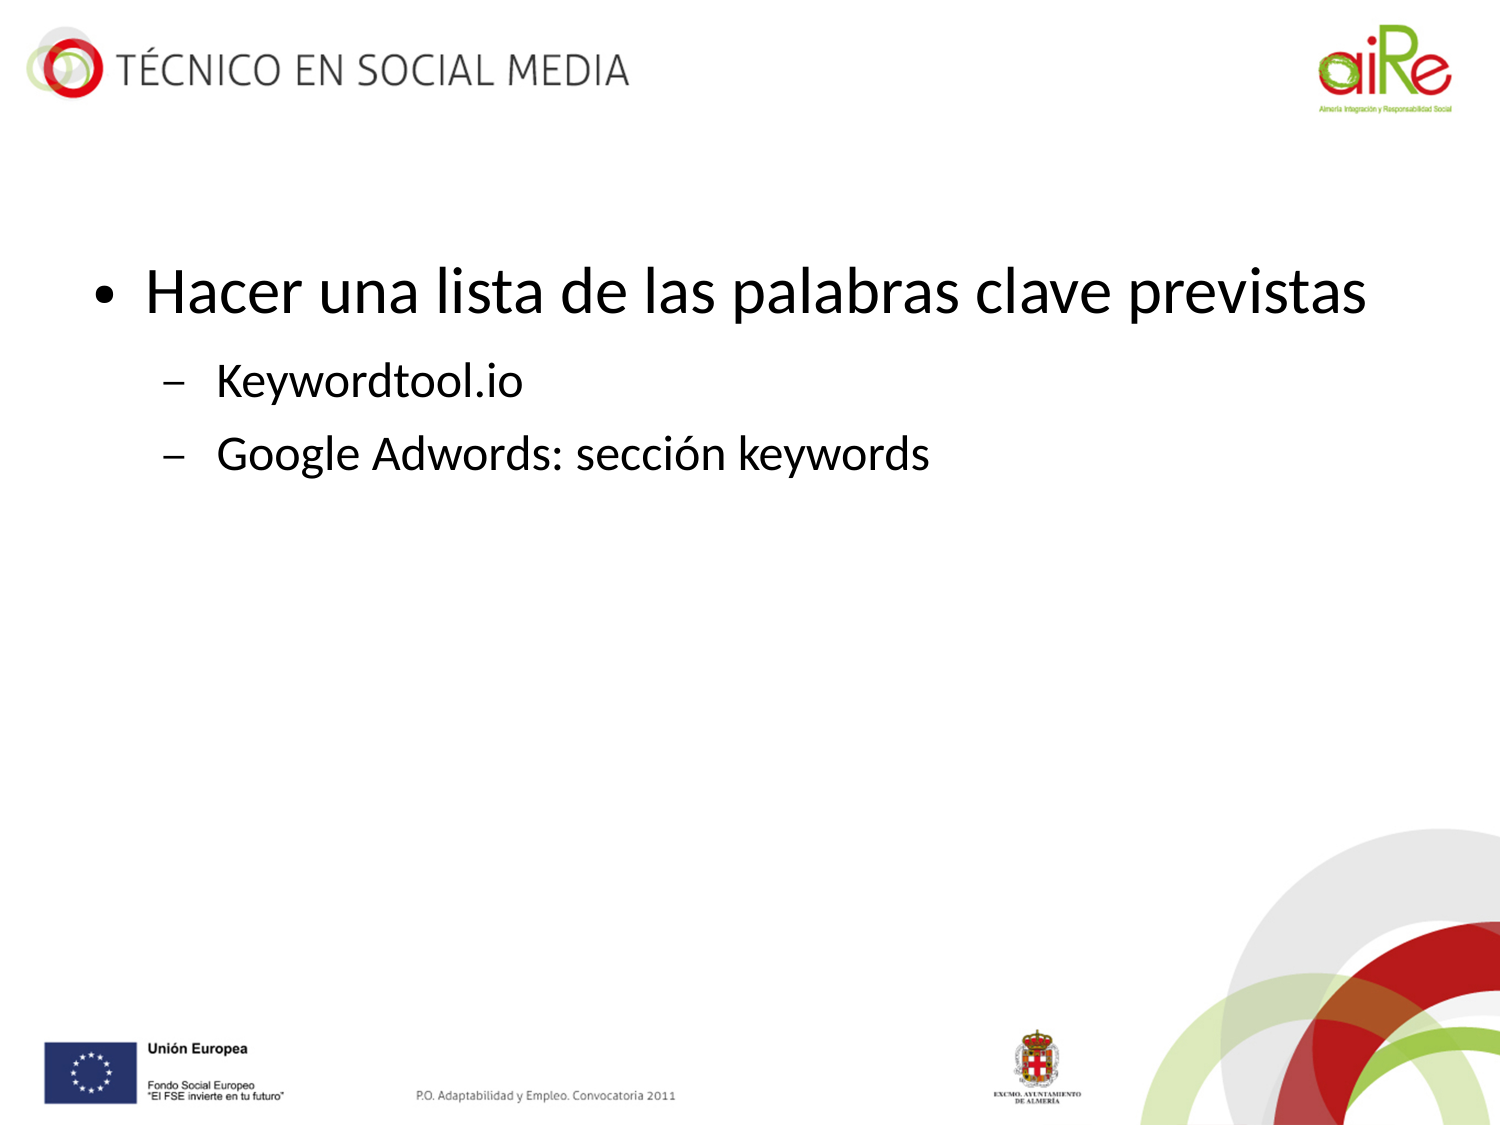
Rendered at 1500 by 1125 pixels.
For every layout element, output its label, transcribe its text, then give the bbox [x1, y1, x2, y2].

list Hacer una lista de las palabras clave previstas Keywordtool.io Google Adwords: sección keywords [75, 263, 1425, 916]
picture [0, 0, 1500, 1125]
